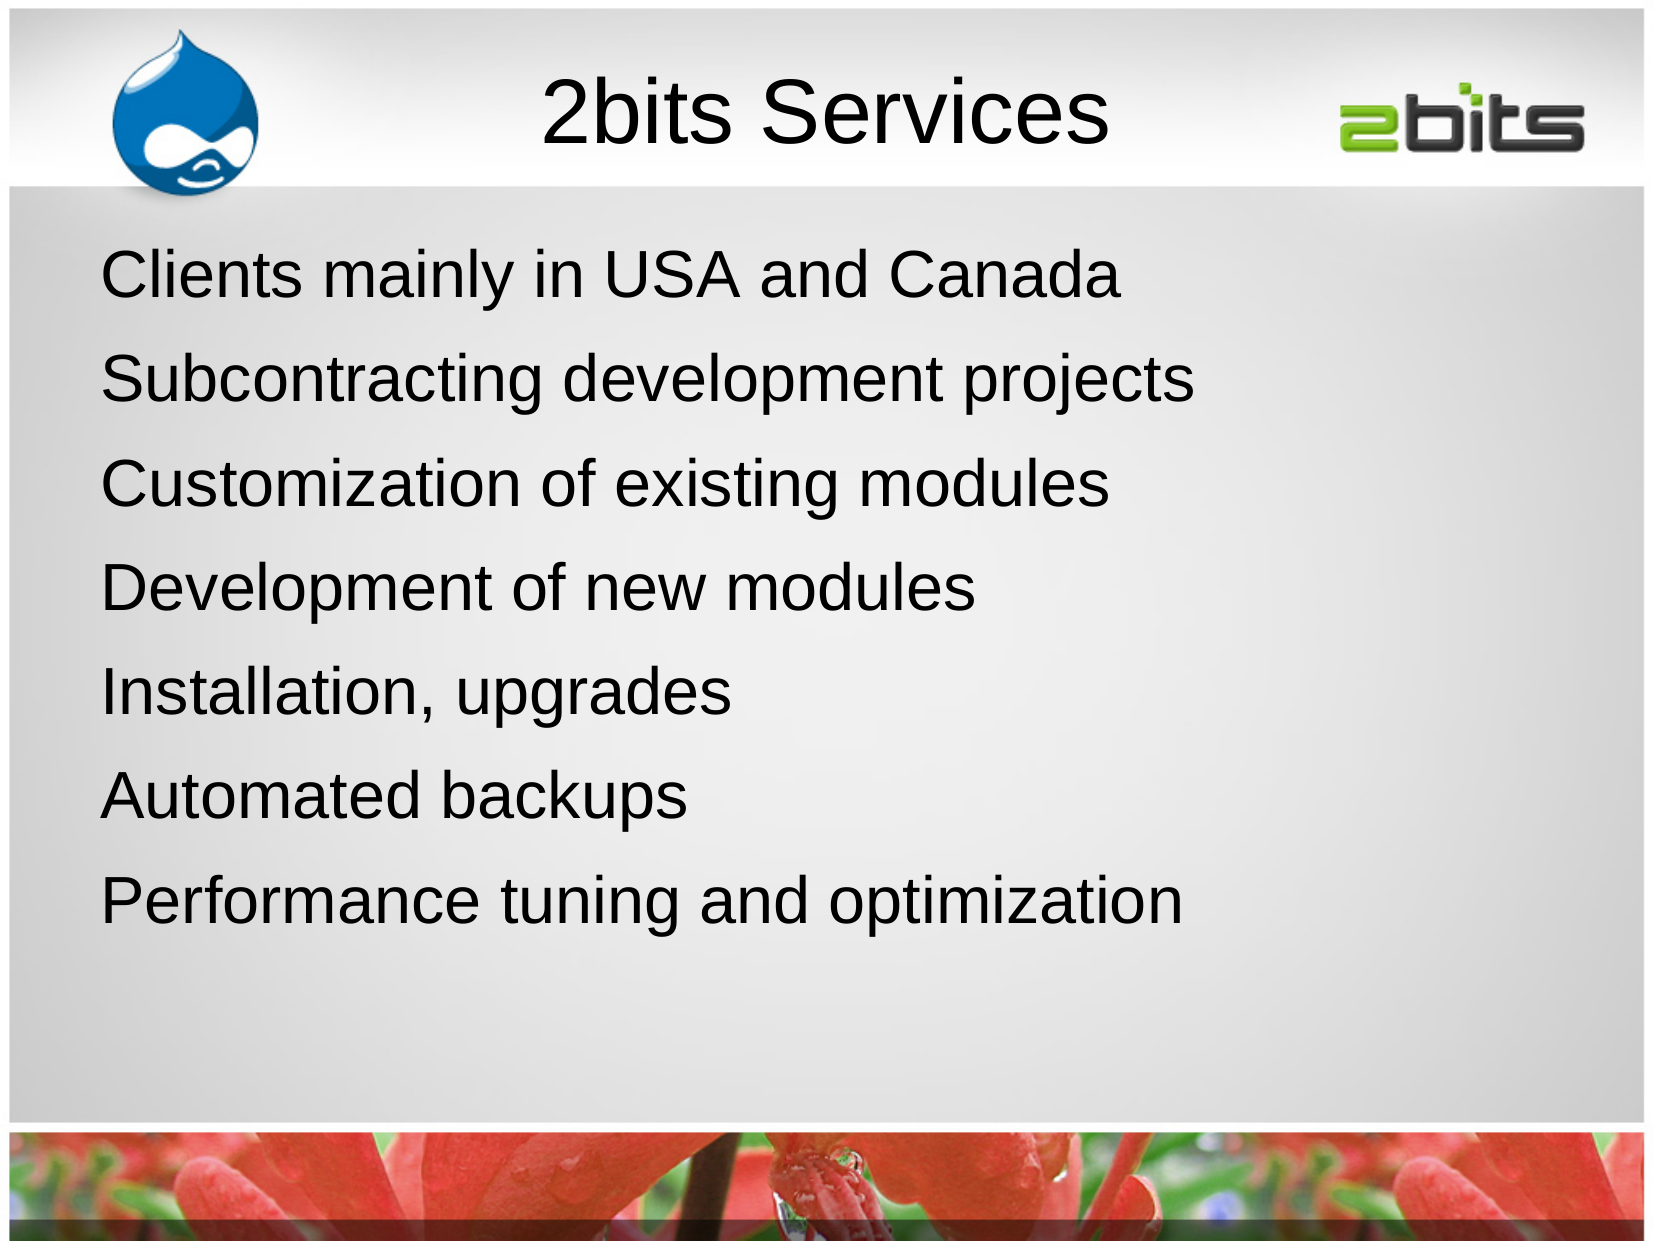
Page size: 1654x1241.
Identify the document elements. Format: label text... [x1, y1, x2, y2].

title 2bits Services [82, 15, 1571, 208]
list Clients mainly in USA and Canada Subcontracting development projects Customization of existing modules Development of new modules Installation, upgrades Automated backups Performance tuning and optimization [82, 237, 1571, 1110]
picture [0, 0, 1654, 1241]
